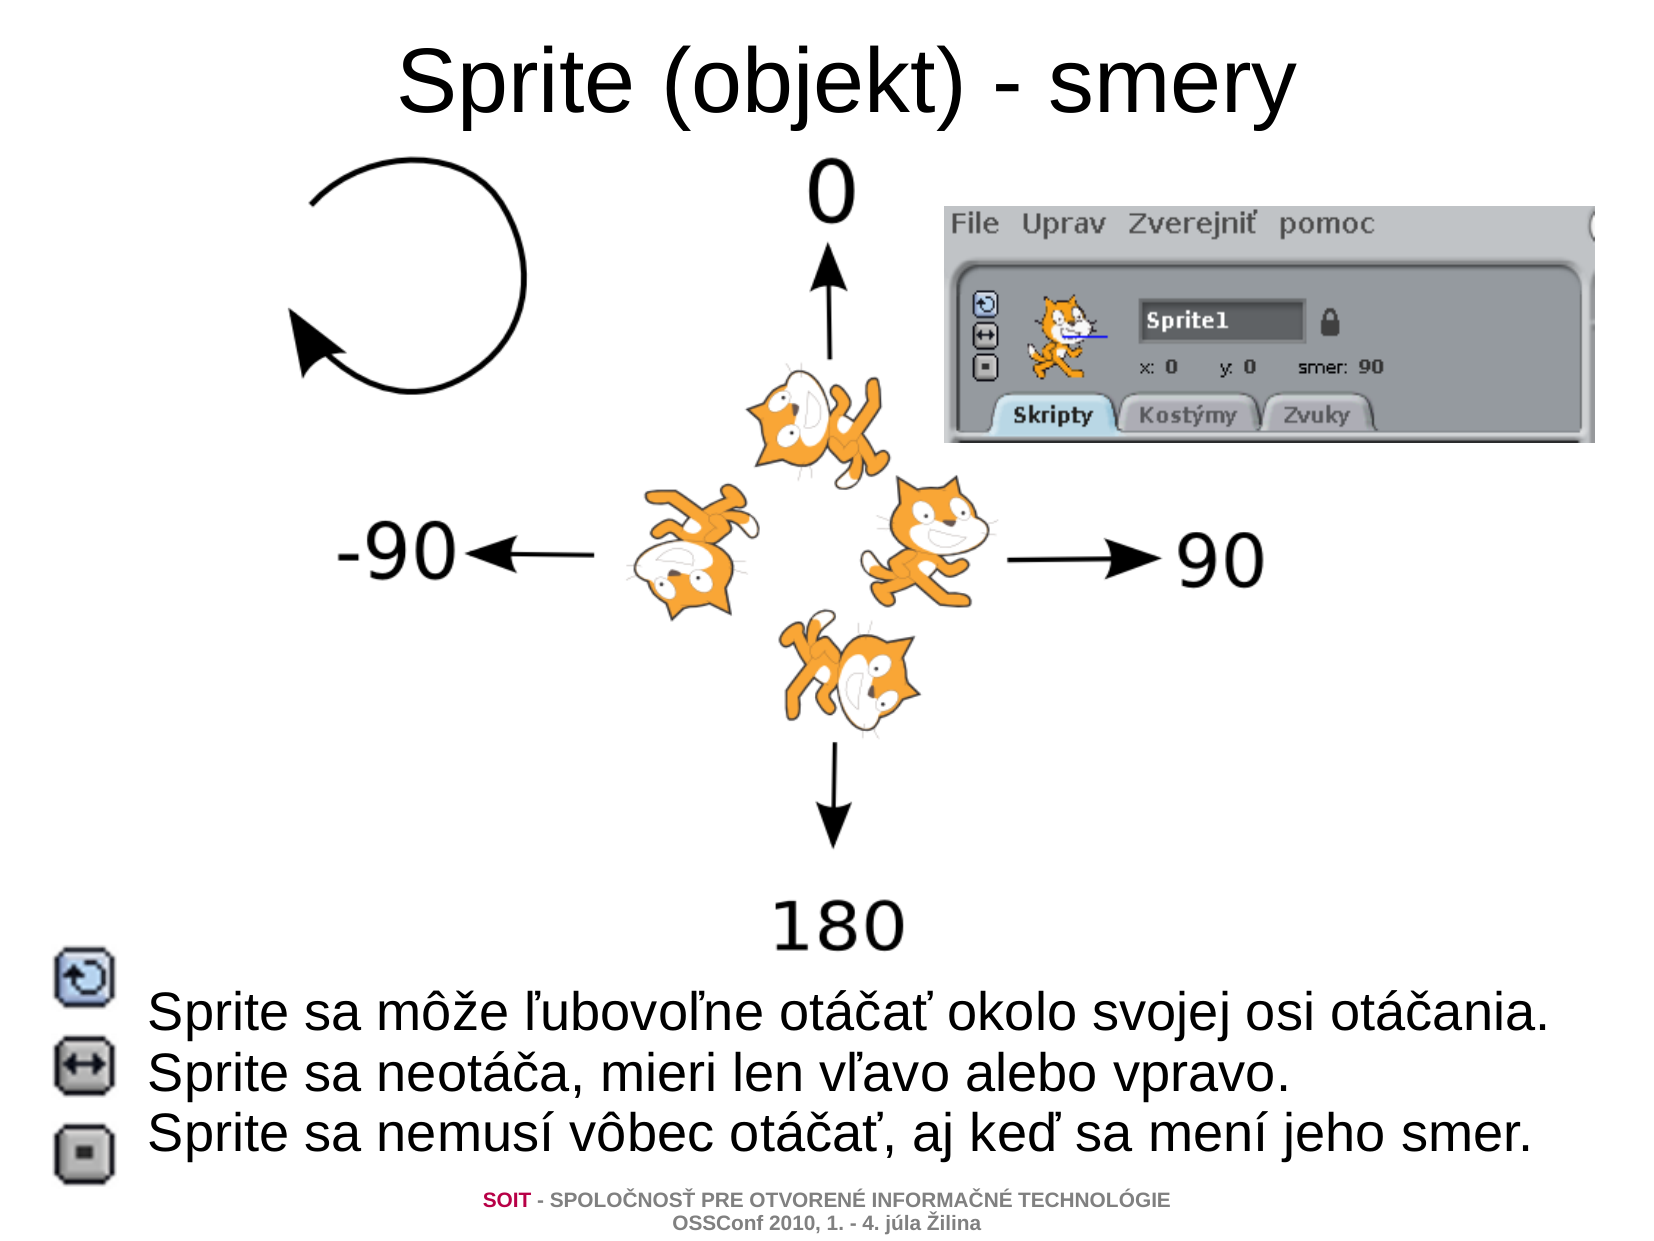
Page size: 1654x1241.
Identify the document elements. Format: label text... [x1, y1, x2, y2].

picture [51, 1033, 119, 1101]
text_box SOIT - SPOLOČNOSŤ PRE OTVORENÉ INFORMAČNÉ TECHNOLÓGIE OSSConf 2010, 1. - 4. júla Žilina [59, 1181, 1595, 1241]
text_box Sprite sa môže ľubovoľne otáčať okolo svojej osi otáčania. Sprite sa neotáča, mieri len vľavo alebo vpravo. Sprite sa nemusí vôbec otáčať, aj keď sa mení jeho smer. [118, 974, 1625, 1171]
title Sprite (objekt) - smery [103, 29, 1592, 133]
picture [51, 944, 119, 1012]
picture [177, 131, 1595, 974]
picture [51, 1121, 119, 1189]
